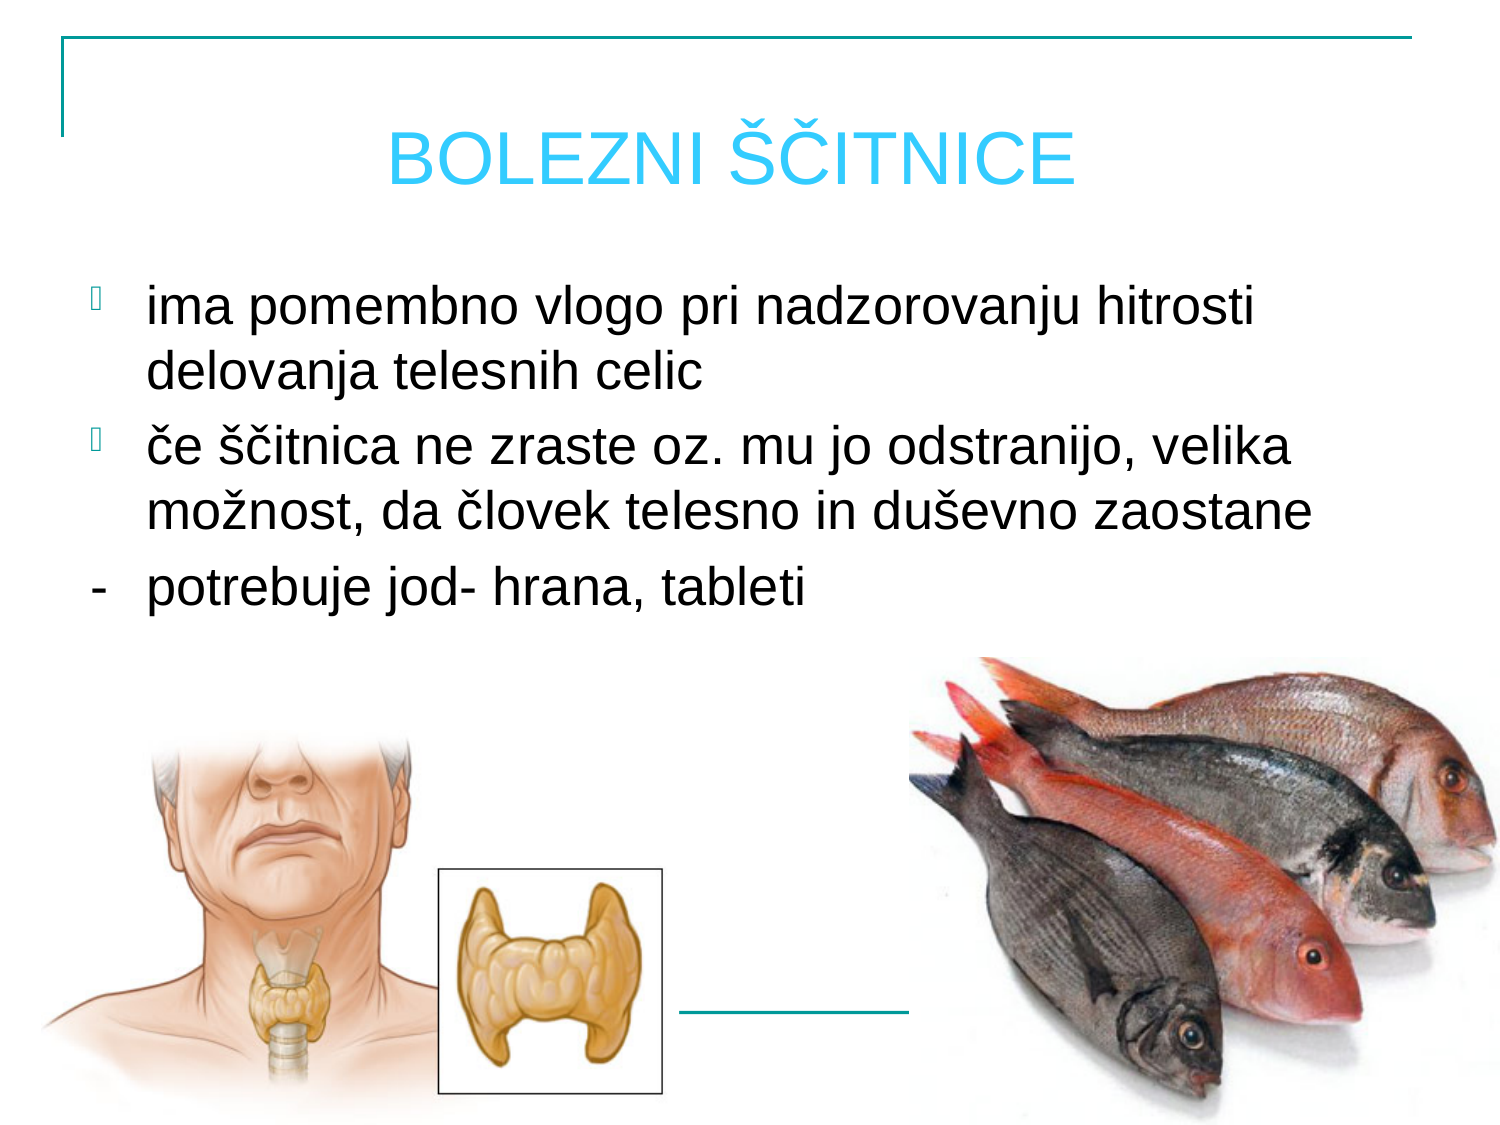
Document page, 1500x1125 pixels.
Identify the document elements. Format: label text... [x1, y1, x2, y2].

text_box BOLEZNI ŠČITNICE [194, 101, 1270, 256]
picture [909, 657, 1500, 1125]
list ima pomembno vlogo pri nadzorovanju hitrosti delovanja telesnih celic če ščitnica ne zraste oz. mu jo odstranijo, velika možnost, da človek telesno in duševno zaostane - potrebuje jod- hrana, tableti [75, 262, 1425, 1006]
picture [41, 730, 680, 1125]
